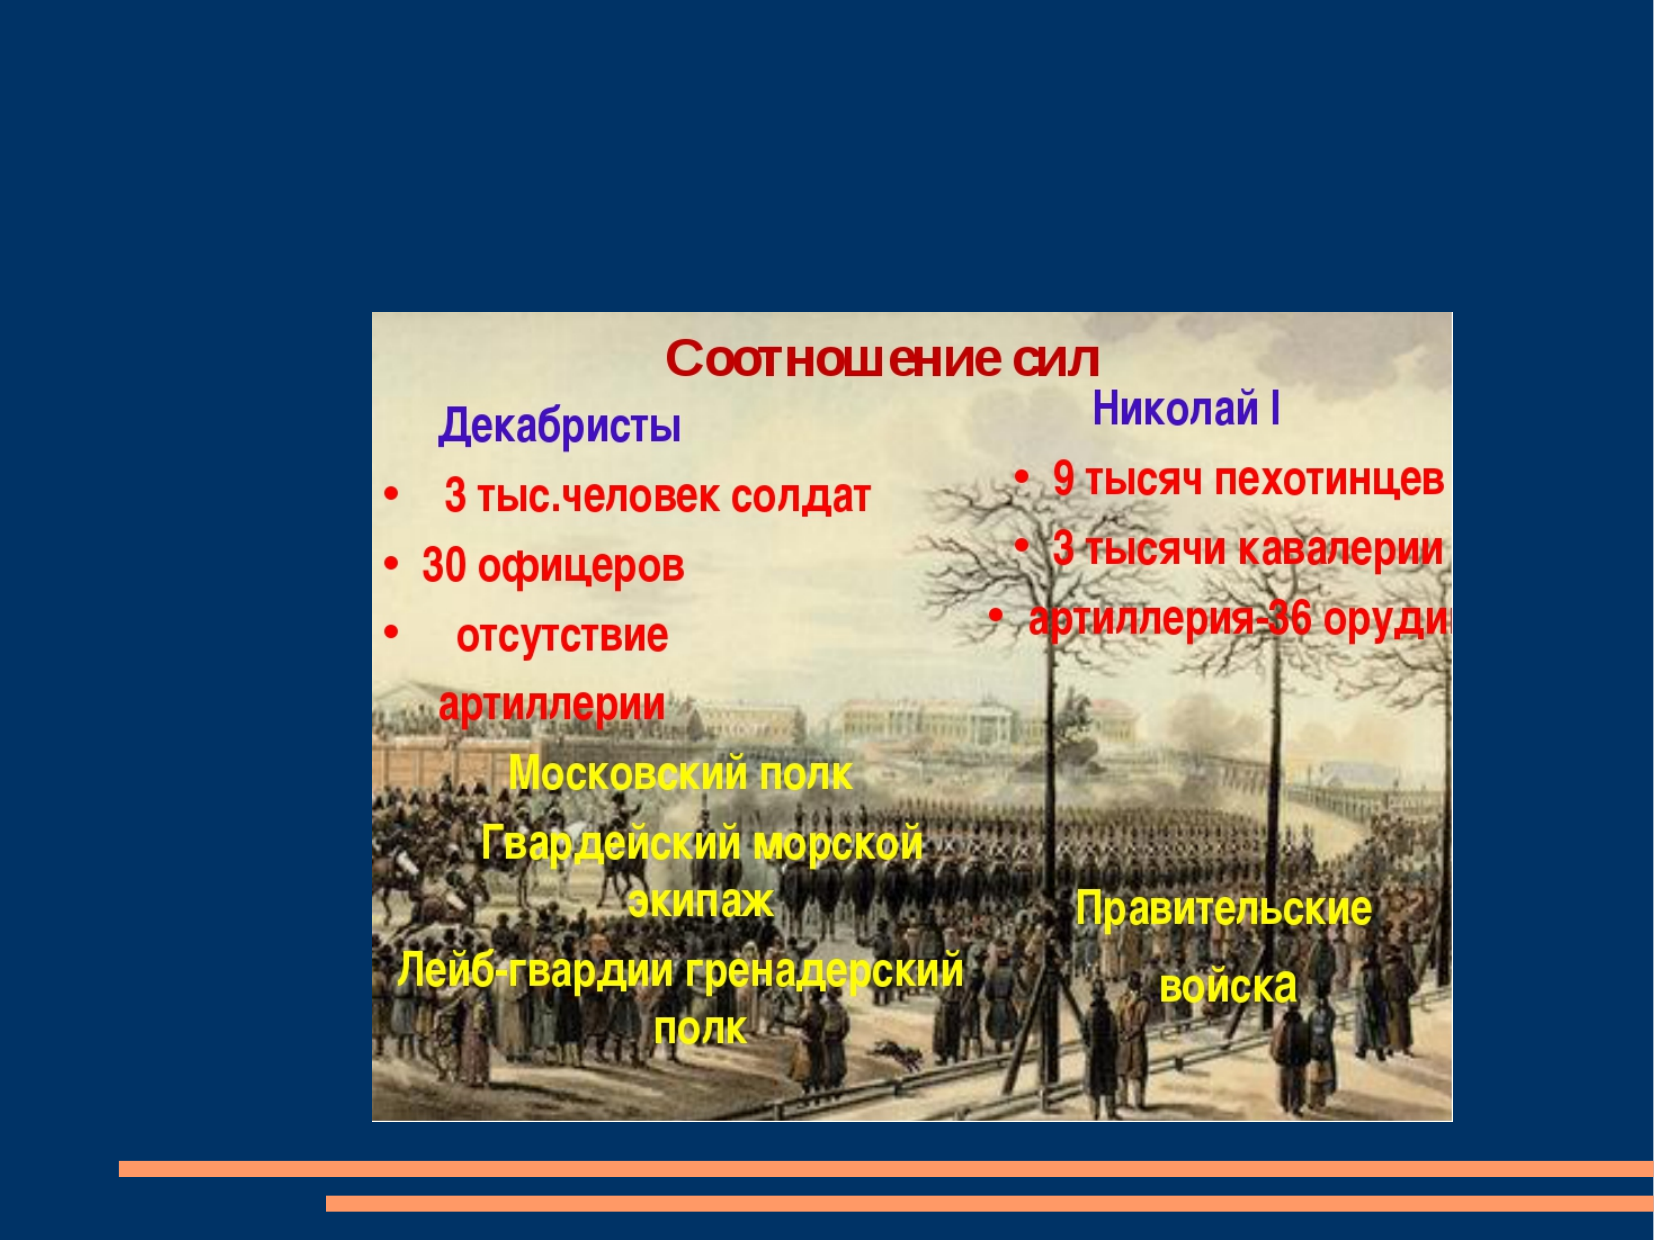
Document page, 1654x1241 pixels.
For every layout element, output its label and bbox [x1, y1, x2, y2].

picture [372, 312, 1453, 1123]
